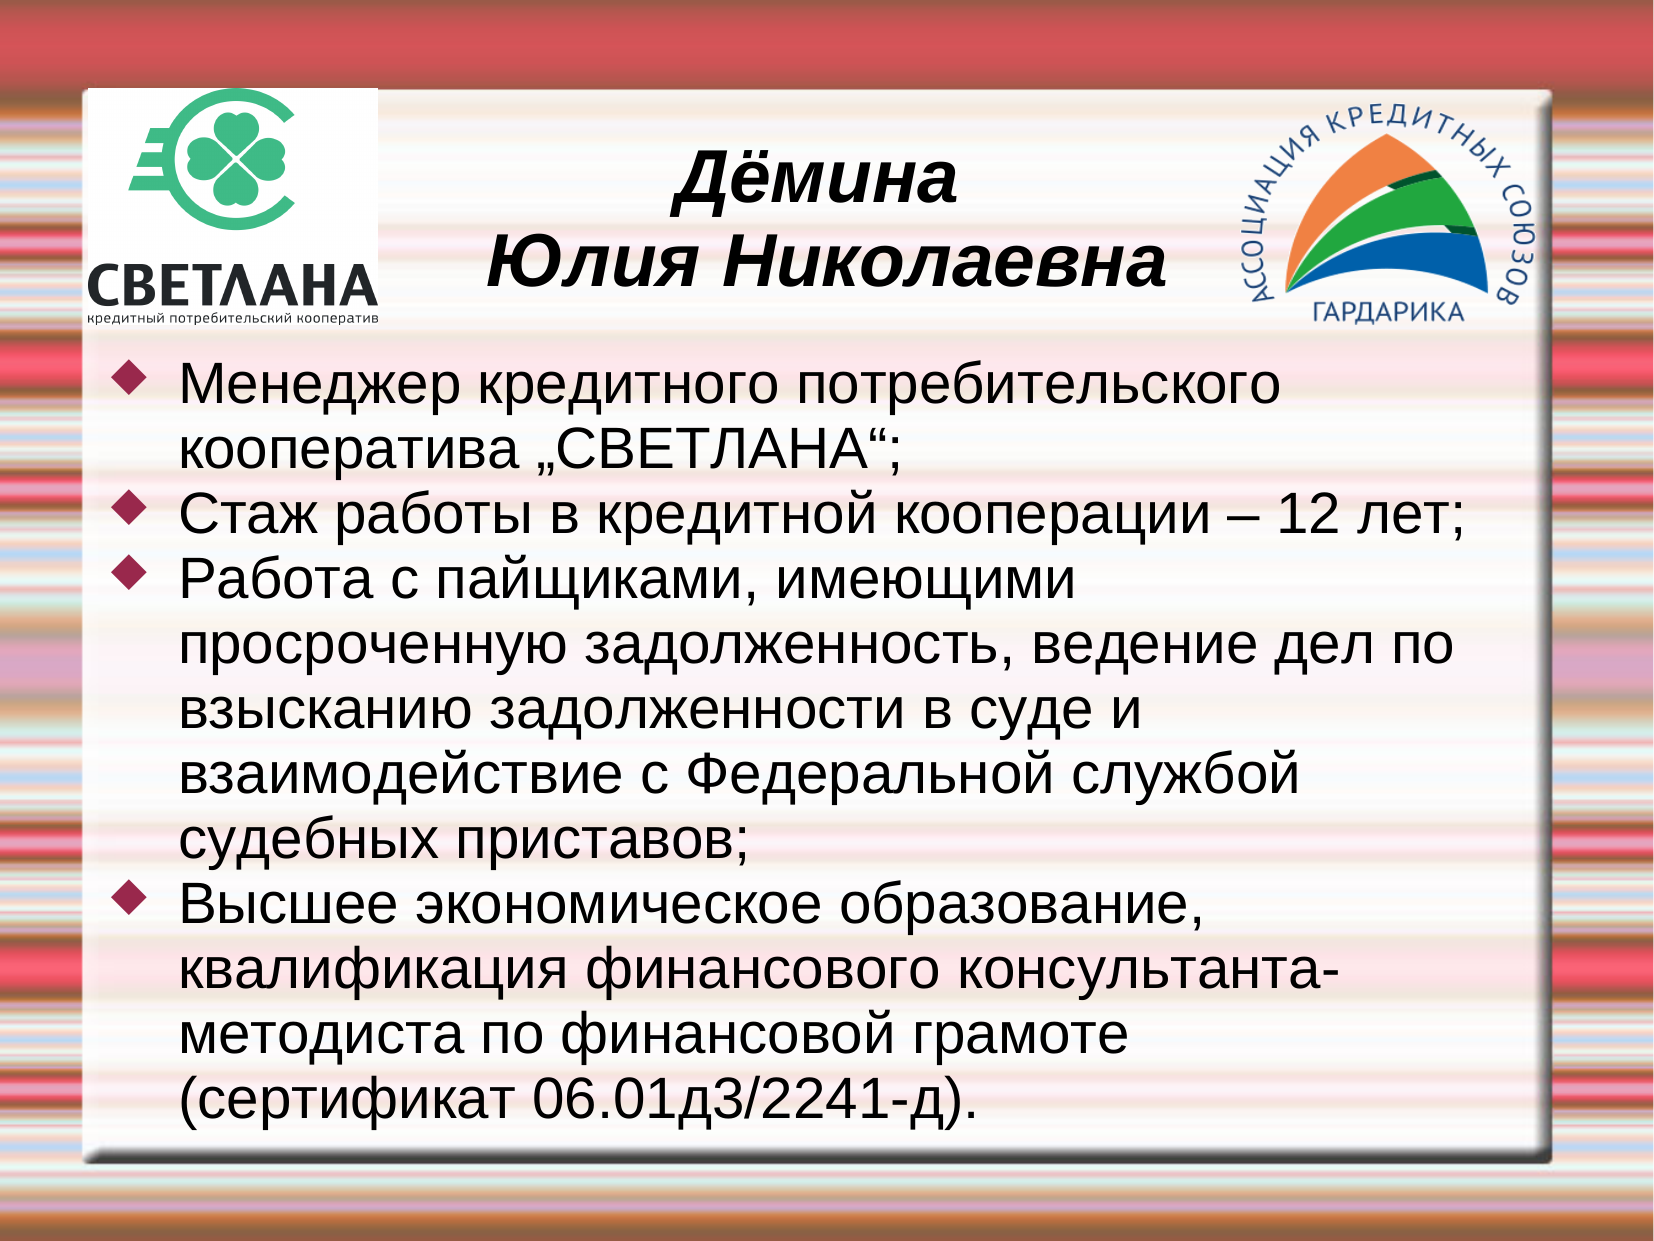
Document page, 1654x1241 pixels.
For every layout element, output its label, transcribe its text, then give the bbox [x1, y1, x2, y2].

title Дёмина Юлия Николаевна [378, 114, 1240, 295]
picture [0, 0, 1654, 1241]
list Менеджер кредитного потребительского кооператива „СВЕТЛАНА“; Стаж работы в кредитной кооперации – 12 лет; Работа с пайщиками, имеющими просроченную задолженность, ведение дел по взысканию задолженности в суде и взаимодействие с Федеральной службой судебных приставов; Высшее экономическое образование, квалификация финансового консультанта-методиста по финансовой грамоте (сертификат 06.01д3/2241-д). [95, 295, 1477, 1129]
